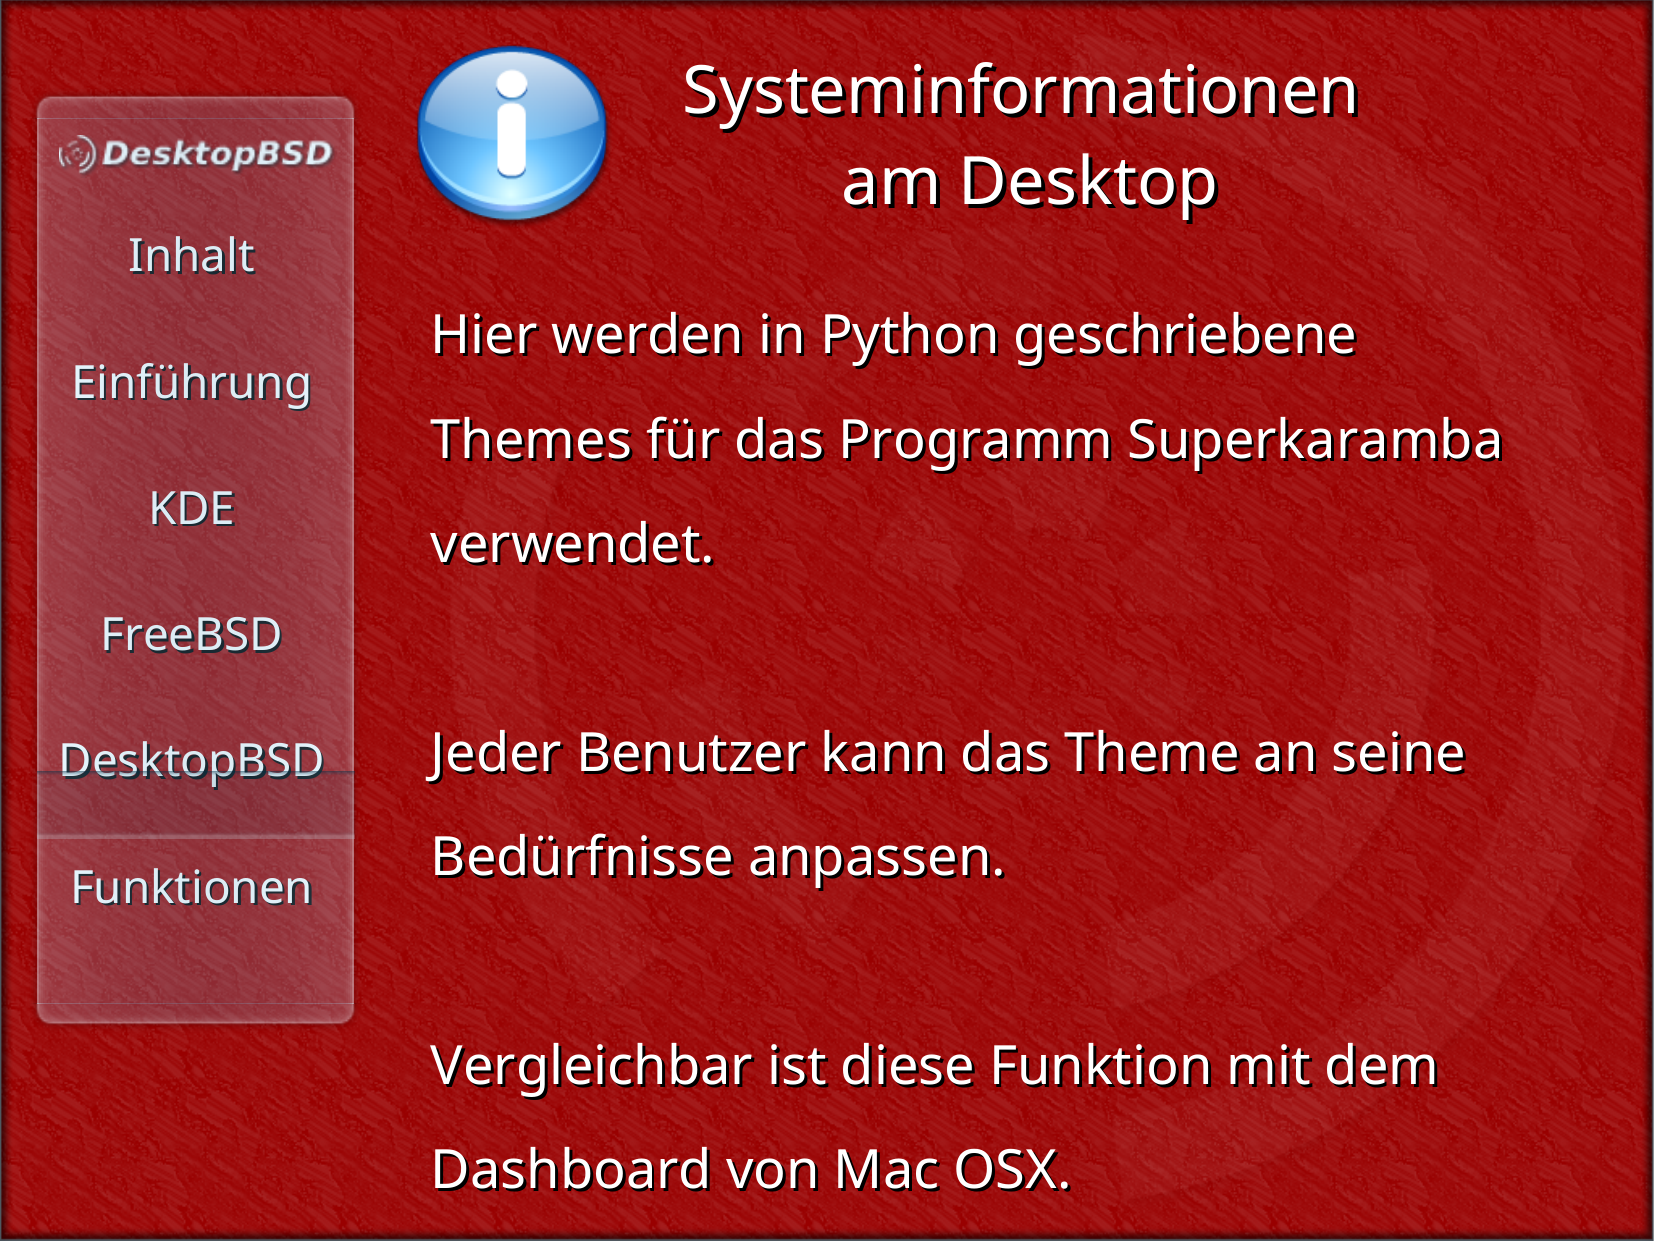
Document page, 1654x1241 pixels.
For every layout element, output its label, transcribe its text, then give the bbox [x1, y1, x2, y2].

list Hier werden in Python geschriebene Themes für das Programm Superkaramba verwendet. Jeder Benutzer kann das Theme an seine Bedürfnisse anpassen. Vergleichbar ist diese Funktion mit dem Dashboard von Mac OSX. [413, 295, 1595, 1130]
title Systeminformationen am Desktop [436, 29, 1624, 237]
picture [0, 0, 1654, 1241]
